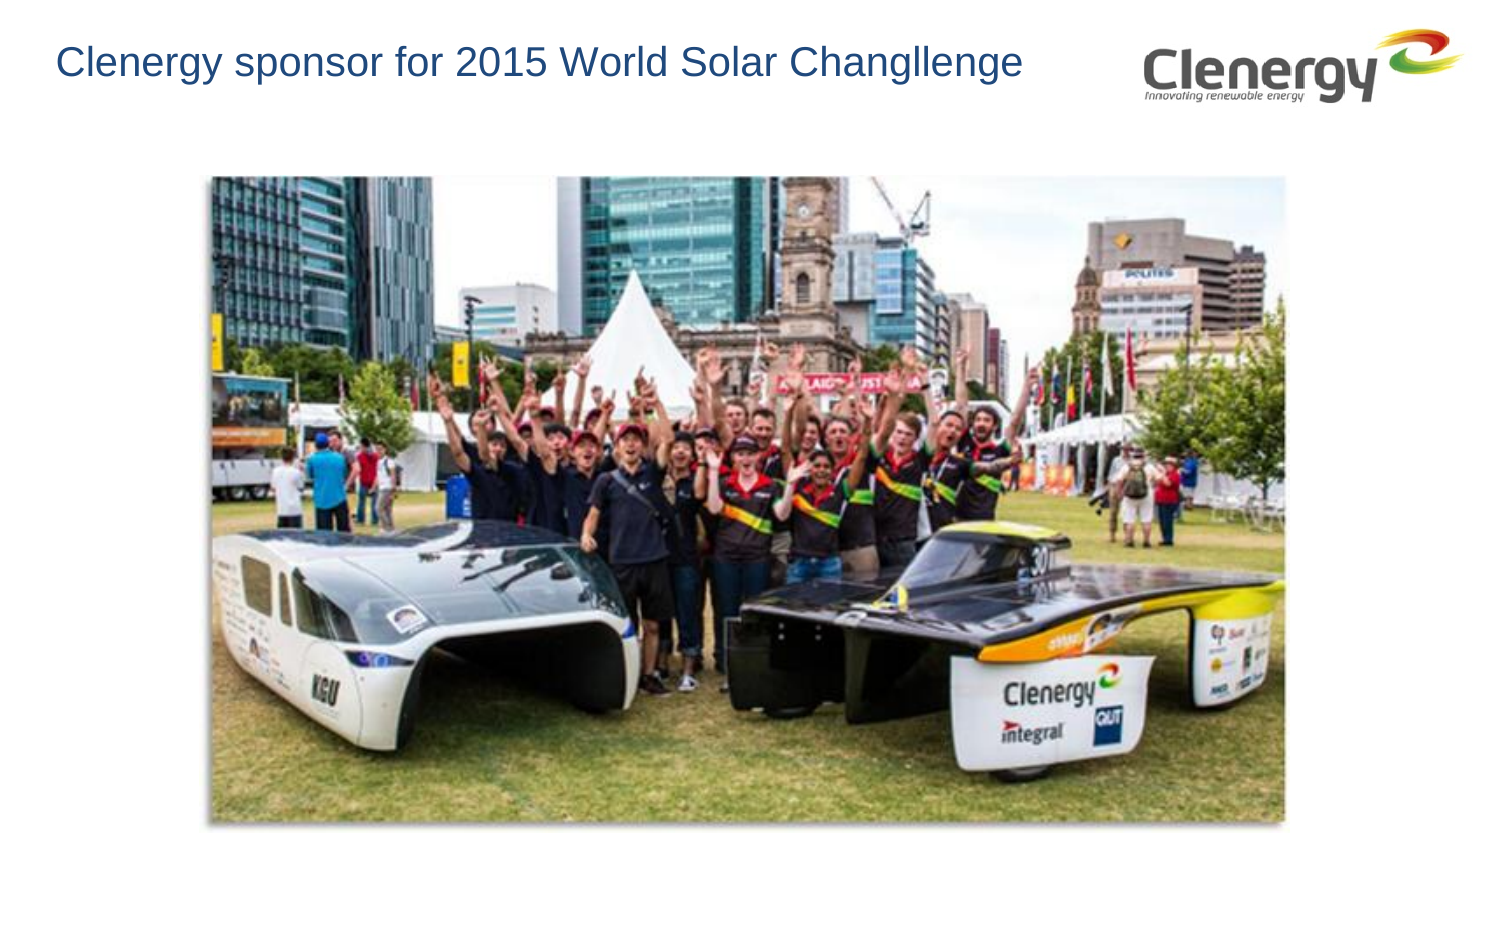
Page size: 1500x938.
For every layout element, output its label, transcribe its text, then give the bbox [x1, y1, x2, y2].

picture [1109, 0, 1500, 132]
text_box Clenergy sponsor for 2015 World Solar Changllenge [40, 23, 1385, 96]
picture [199, 175, 1290, 833]
